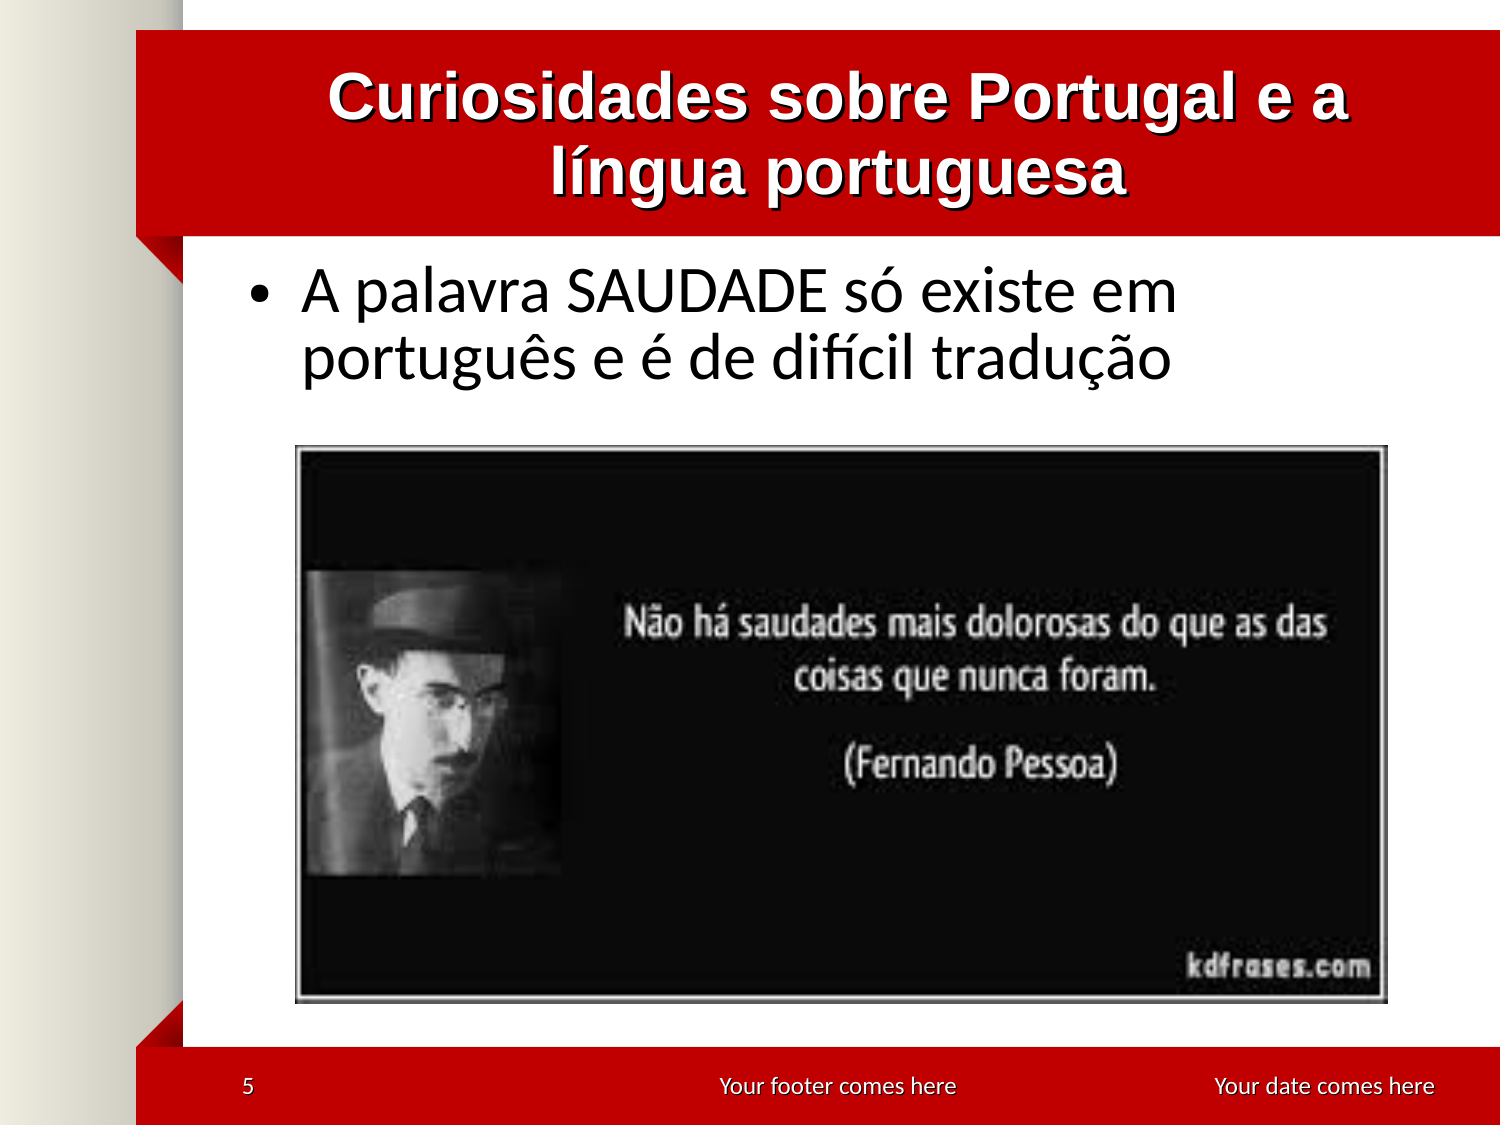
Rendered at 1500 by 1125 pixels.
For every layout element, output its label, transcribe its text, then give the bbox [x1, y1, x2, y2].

list A palavra SAUDADE só existe em português e é de difícil tradução [230, 262, 1447, 617]
picture [0, 0, 1500, 1125]
title Curiosidades sobre Portugal e a língua portuguesa [230, 54, 1447, 214]
